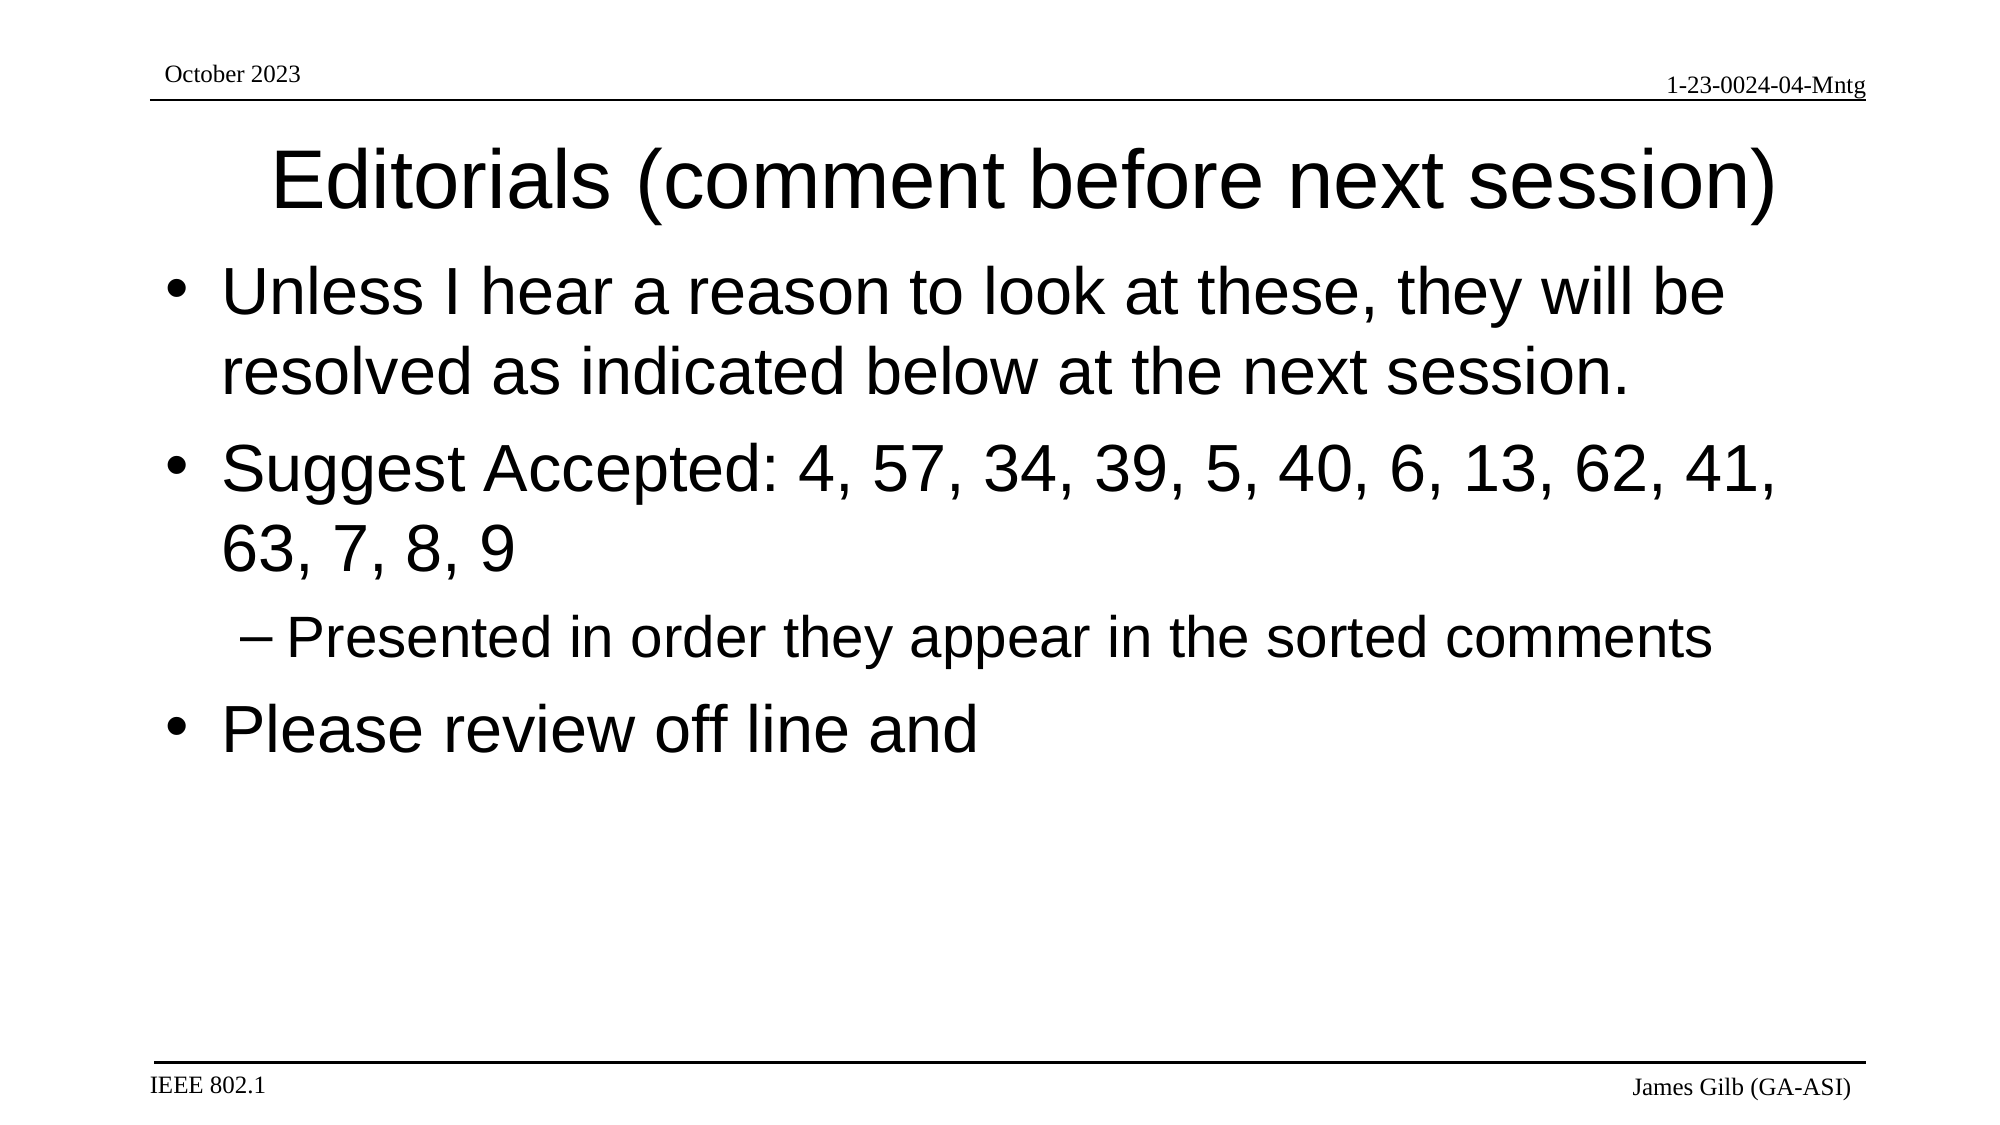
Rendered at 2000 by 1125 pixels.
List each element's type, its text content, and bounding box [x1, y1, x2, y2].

title Editorials (comment before next session) [149, 112, 1900, 238]
list Unless I hear a reason to look at these, they will be resolved as indicated below at the next session. Suggest Accepted: 4, 57, 34, 39, 5, 40, 6, 13, 62, 41, 63, 7, 8, 9 Presented in order they appear in the sorted comments Please review off line and [149, 239, 1900, 1051]
